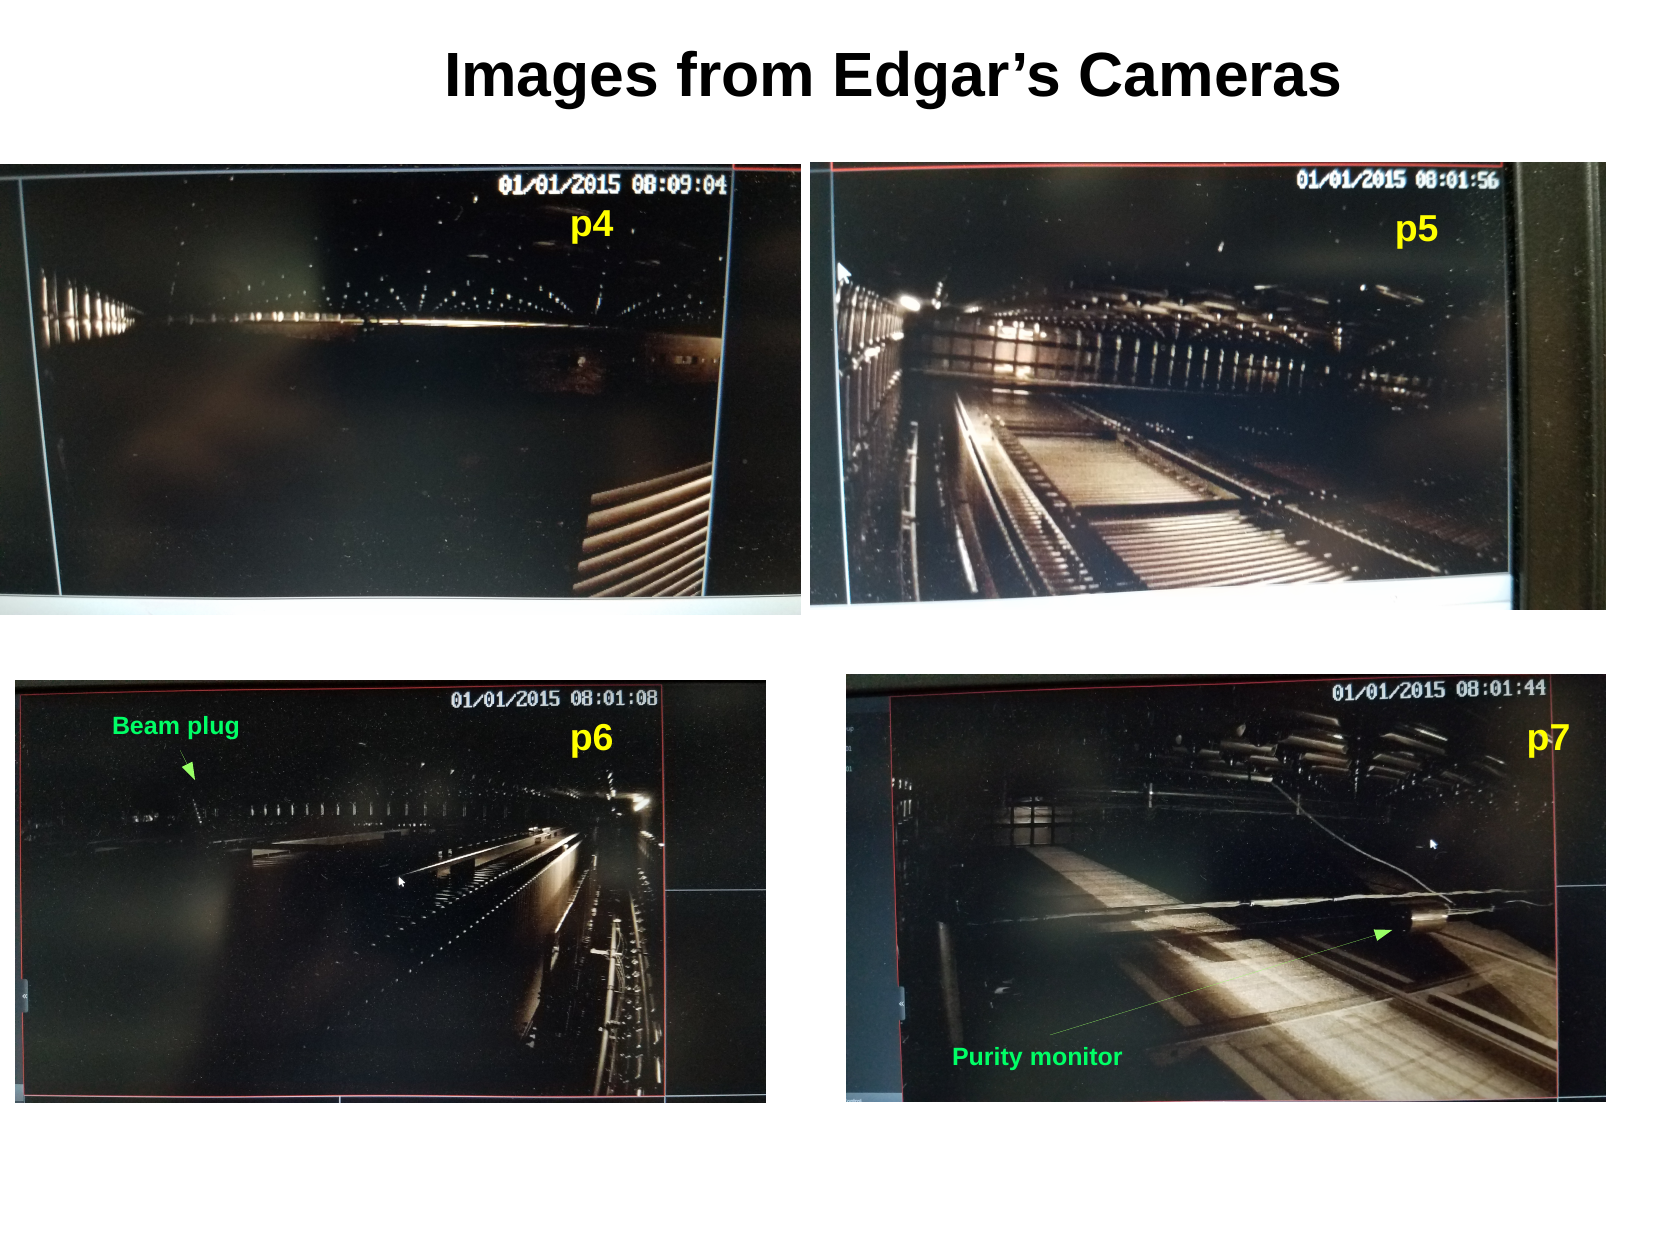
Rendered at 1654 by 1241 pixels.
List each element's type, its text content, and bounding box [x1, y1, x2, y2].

text_box p5 [1380, 199, 1454, 257]
text_box Purity monitor [937, 1035, 1139, 1078]
picture [0, 165, 801, 616]
picture [846, 675, 1606, 1102]
picture [15, 680, 766, 1103]
text_box Beam plug [97, 703, 256, 747]
picture [810, 162, 1606, 610]
text_box p7 [1511, 708, 1586, 766]
text_box p6 [555, 708, 629, 766]
text_box p4 [555, 195, 629, 252]
text_box Images from Edgar’s Cameras [429, 32, 1358, 117]
